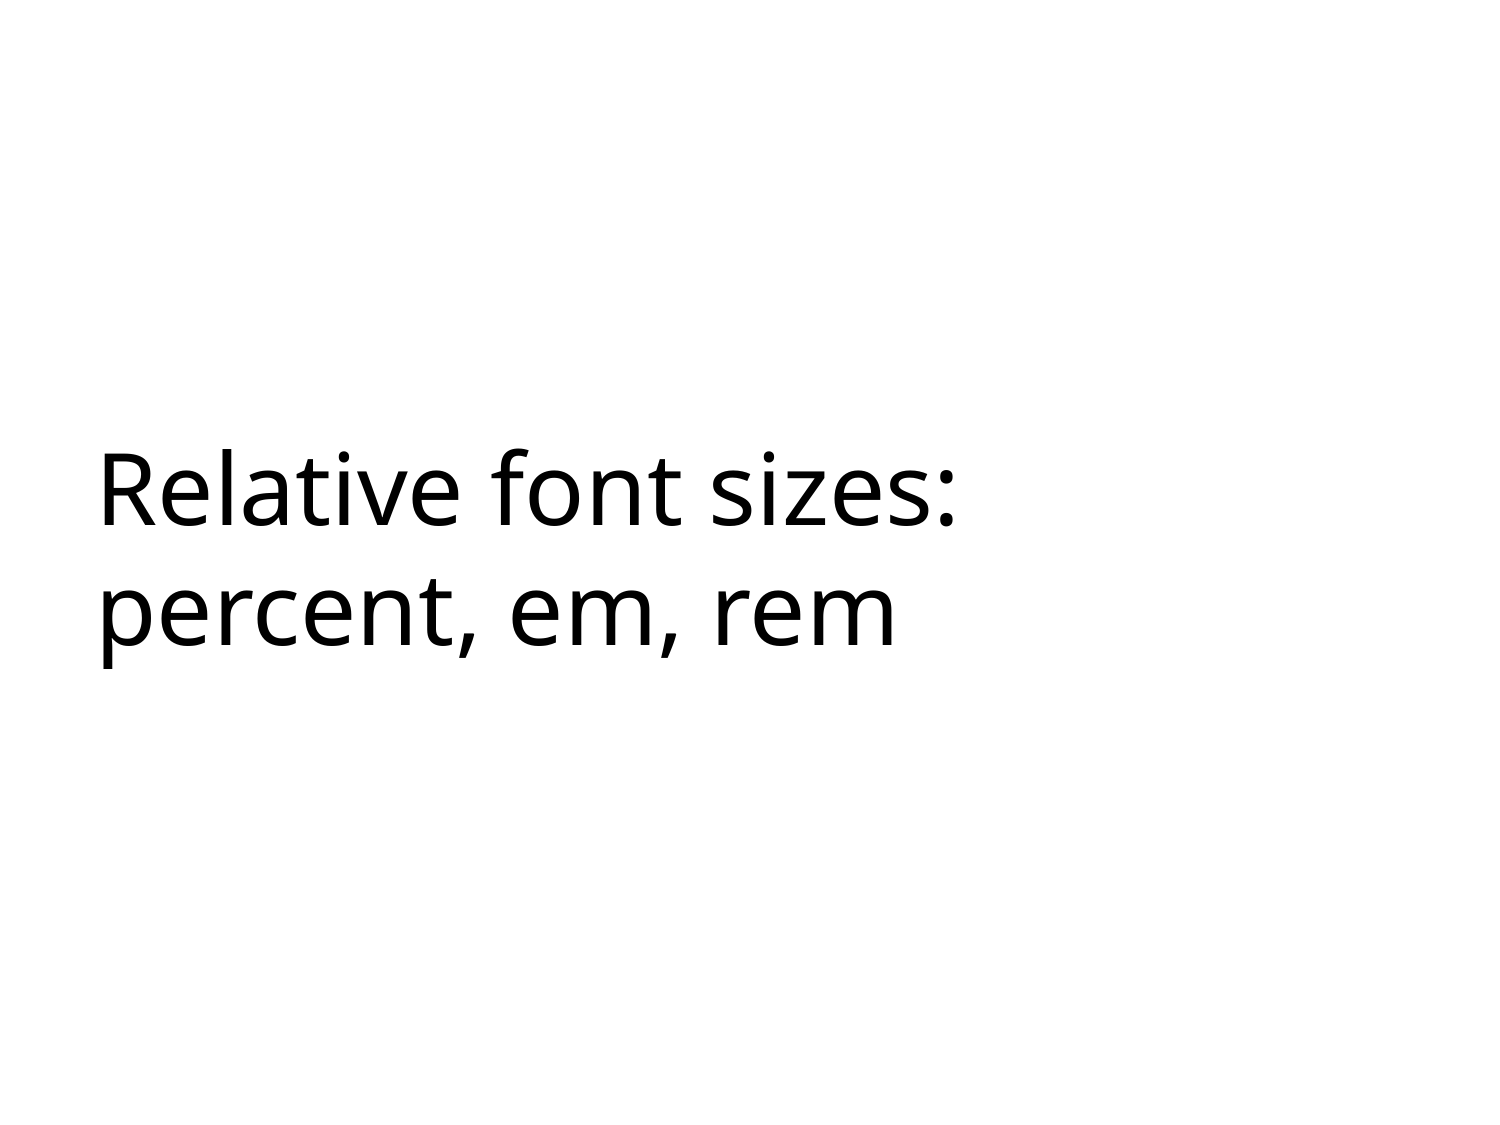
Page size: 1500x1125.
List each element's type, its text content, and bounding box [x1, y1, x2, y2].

title Relative font sizes: percent, em, rem [80, 98, 1125, 994]
